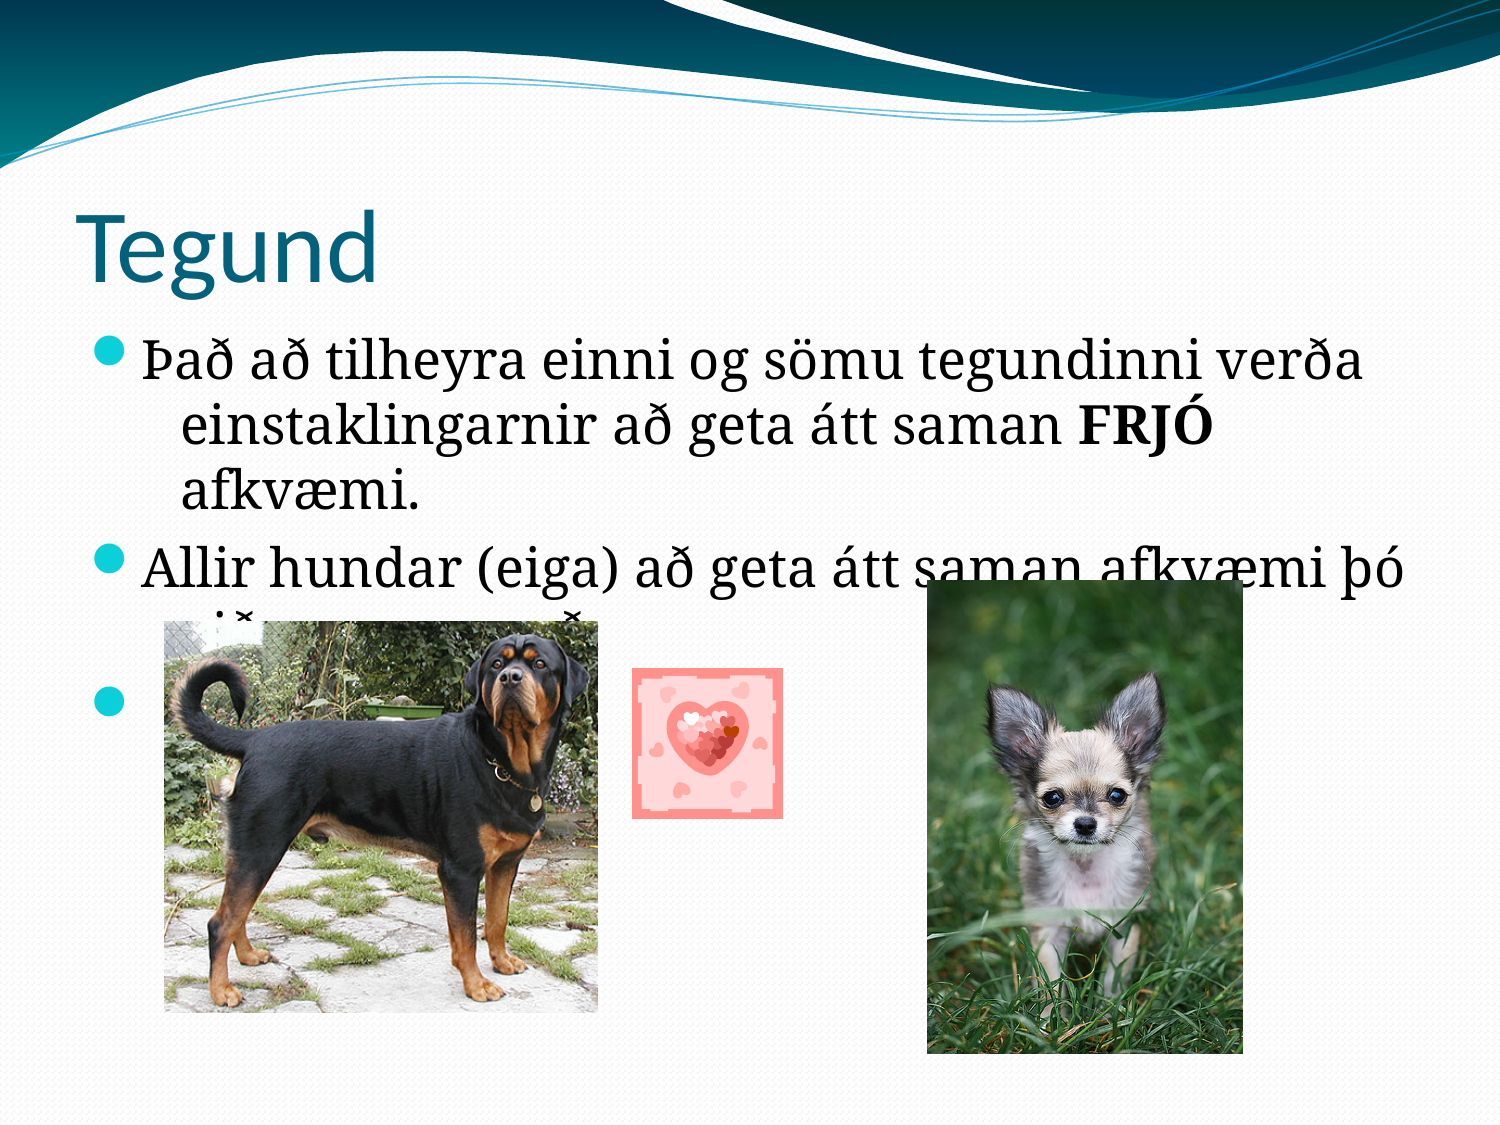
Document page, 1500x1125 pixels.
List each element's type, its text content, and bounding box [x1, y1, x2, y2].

title Tegund [75, 115, 1426, 304]
picture [631, 666, 785, 821]
picture [164, 621, 598, 1013]
picture [927, 580, 1243, 1054]
list Það að tilheyra einni og sömu tegundinni verða einstaklingarnir að geta átt saman FRJÓ afkvæmi. Allir hundar (eiga) að geta átt saman afkvæmi þó við værum með: [75, 317, 1426, 1038]
